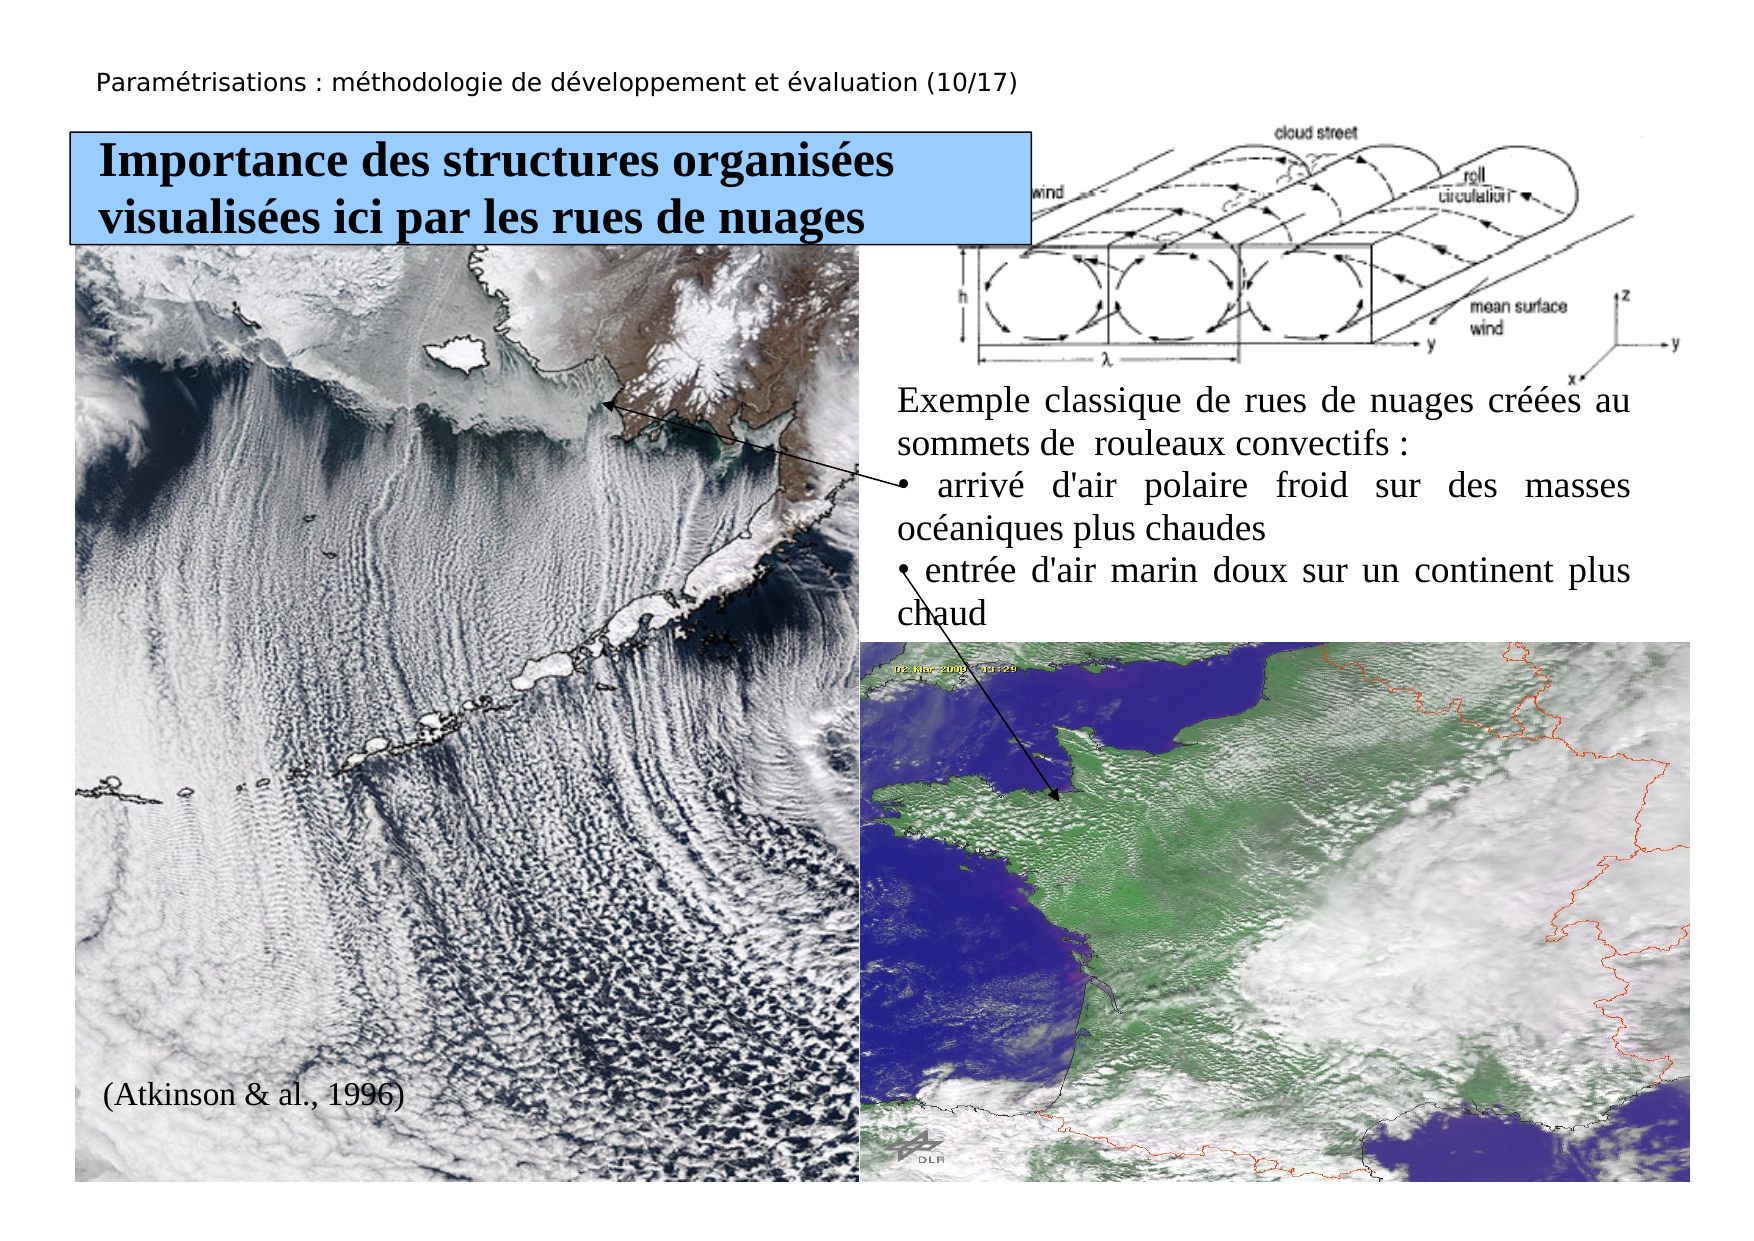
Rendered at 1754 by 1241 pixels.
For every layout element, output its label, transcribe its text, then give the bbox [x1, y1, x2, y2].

text_box Importance des structures organisées visualisées ici par les rues de nuages [83, 123, 1014, 236]
text_box (Atkinson & al., 1996)‏ [102, 1073, 590, 1131]
text_box Exemple classique de rues de nuages créées au sommets de rouleaux convectifs : arrivé d'air polaire froid sur des masses océaniques plus chaudes entrée d'air marin doux sur un continent plus chaud [882, 370, 1647, 642]
text_box [70, 132, 1032, 245]
text_box [804, 236, 817, 241]
text_box Paramétrisations : méthodologie de développement et évaluation (10/17) [81, 61, 1122, 105]
picture [945, 117, 1695, 407]
picture [75, 245, 1695, 1182]
